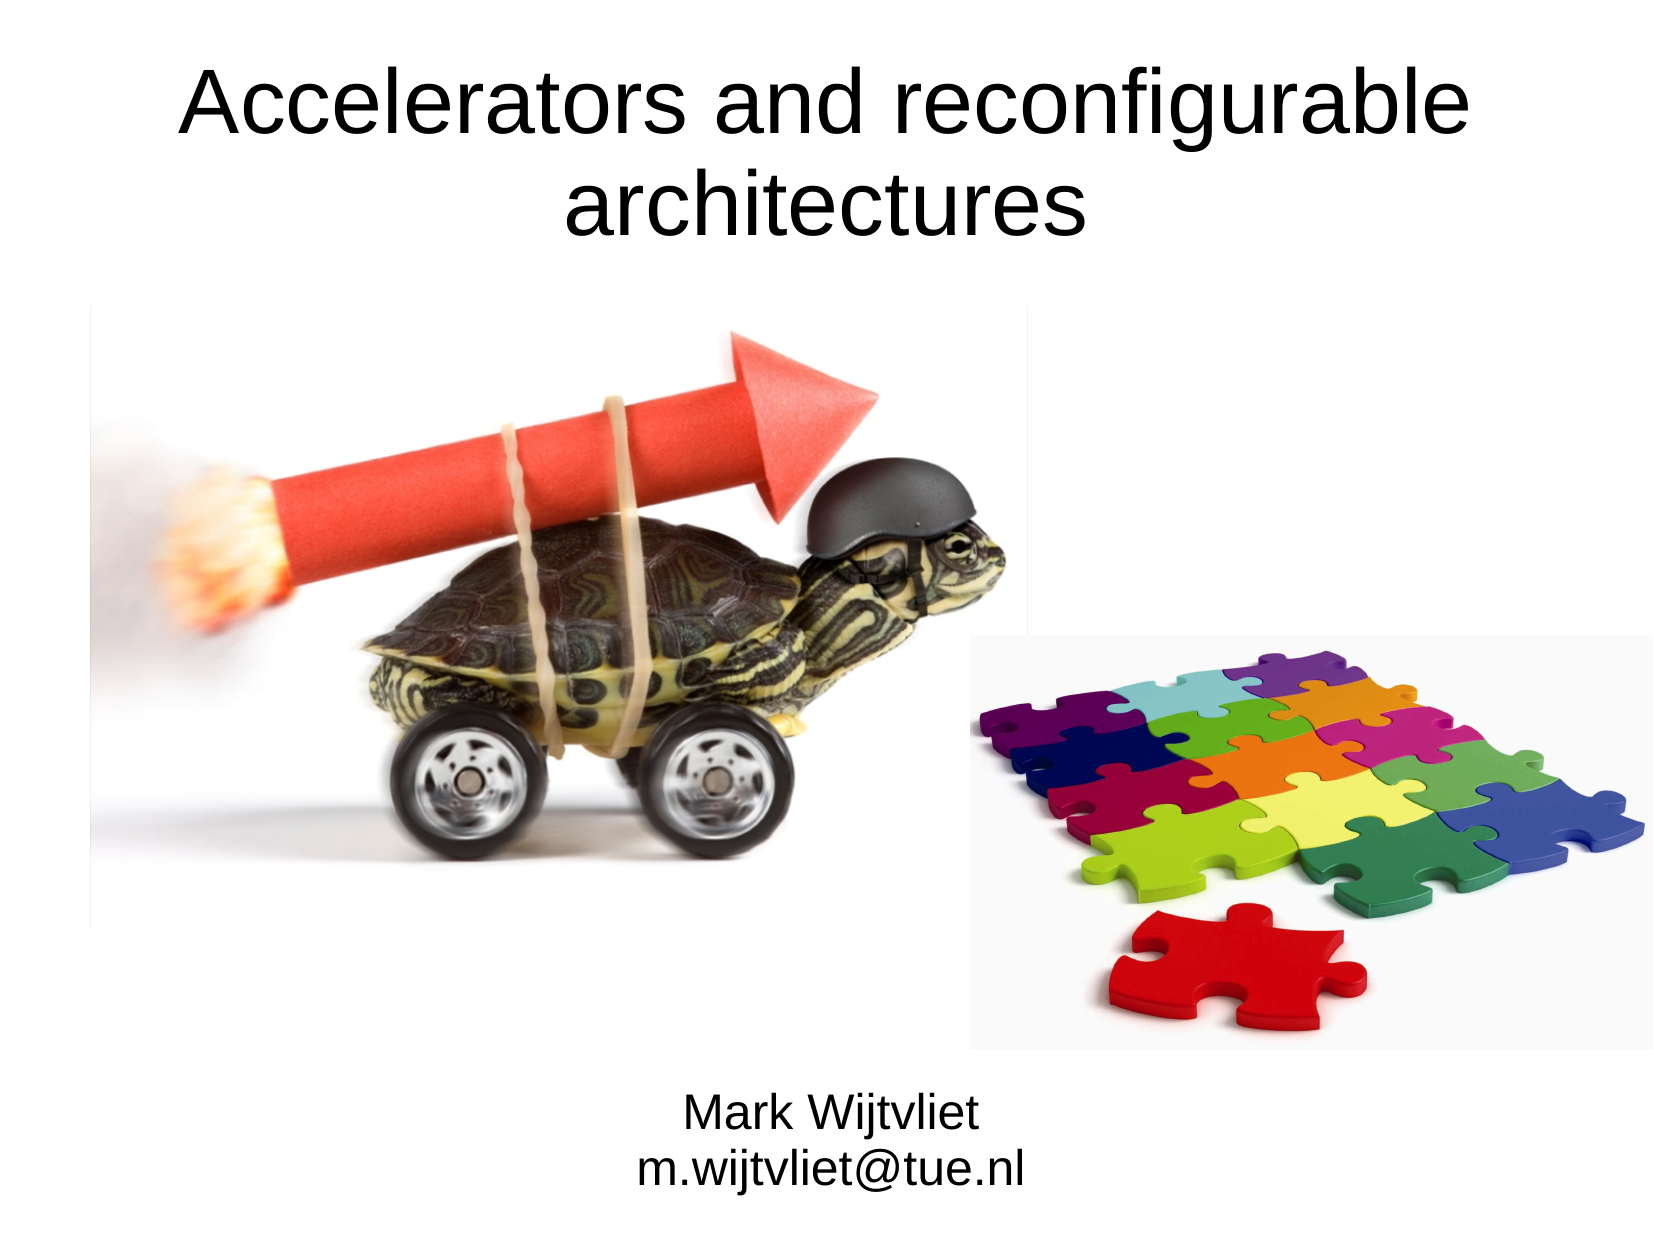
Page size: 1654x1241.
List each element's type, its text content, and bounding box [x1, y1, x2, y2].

title Accelerators and reconfigurable architectures [82, 49, 1571, 257]
subtitle Mark Wijtvliet m.wijtvliet@tue.nl [86, 1035, 1576, 1241]
picture [90, 305, 1654, 1051]
